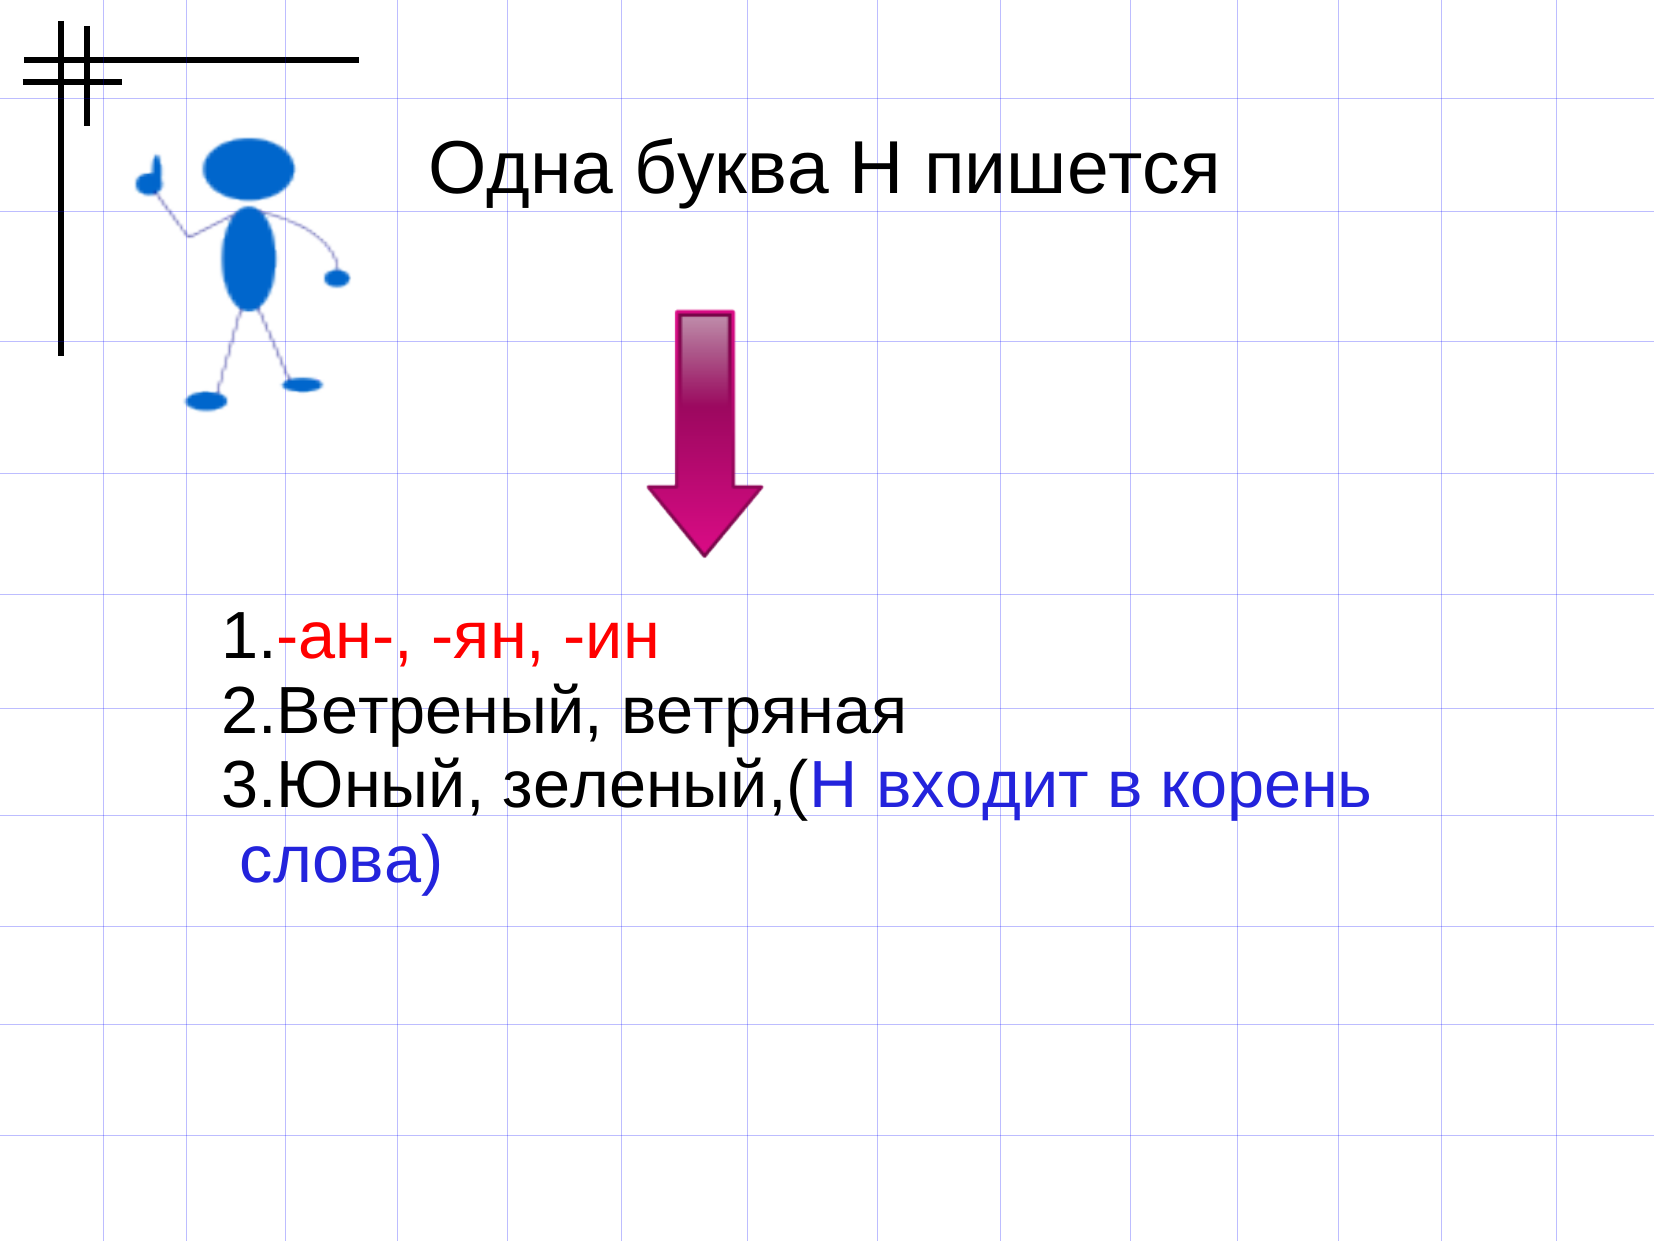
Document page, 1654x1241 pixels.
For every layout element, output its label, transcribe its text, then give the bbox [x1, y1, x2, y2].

text_box 1.-ан-, -ян, -ин 2.Ветреный, ветряная 3.Юный, зеленый,(Н входит в корень слова) [206, 590, 1625, 905]
picture [642, 306, 768, 562]
text_box Одна буква Н пишется [413, 118, 1237, 217]
picture [118, 112, 414, 443]
